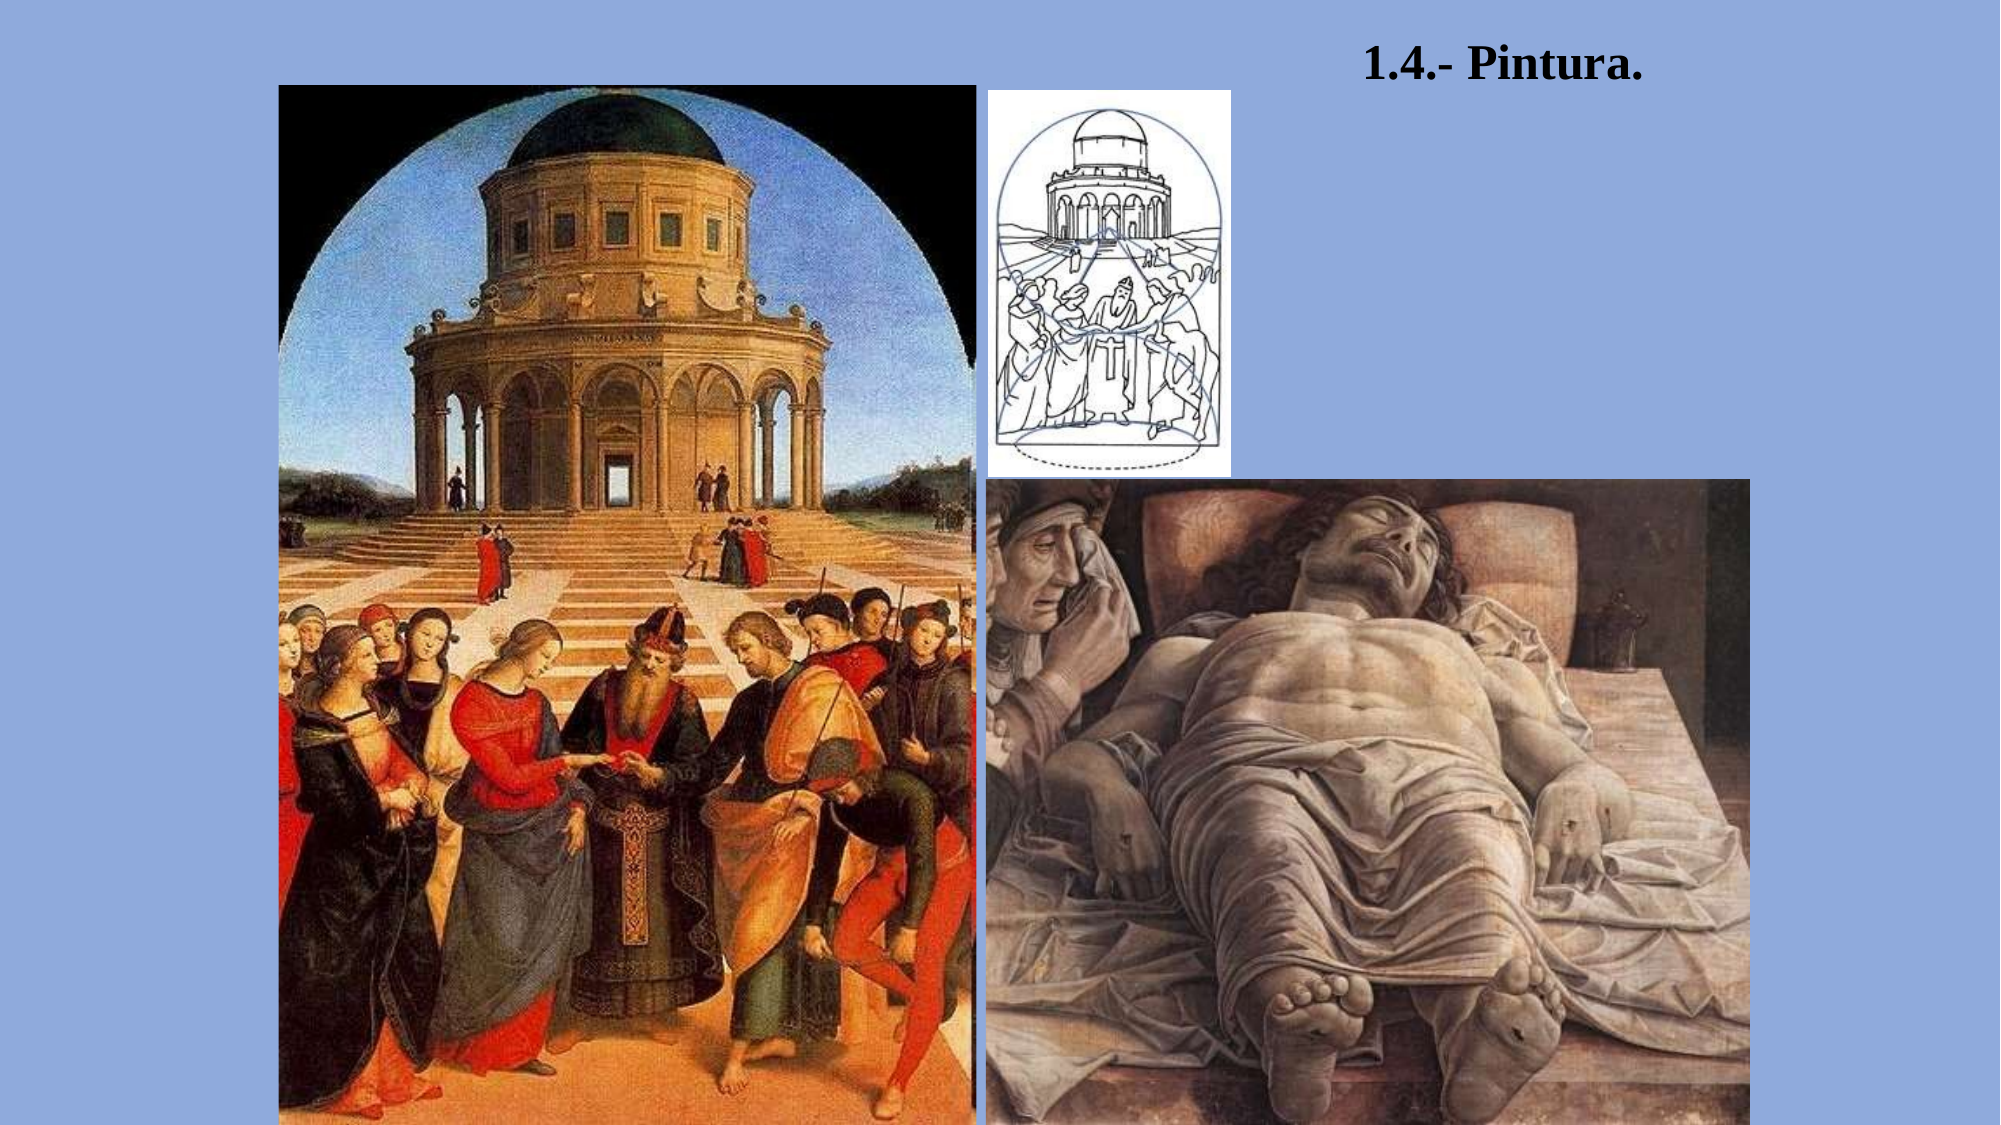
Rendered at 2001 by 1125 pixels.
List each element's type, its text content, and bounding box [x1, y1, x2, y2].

text_box [279, 86, 976, 1125]
title 1.4.- Pintura. [1360, 27, 1781, 91]
text_box [986, 480, 1750, 1125]
text_box [988, 90, 1231, 476]
